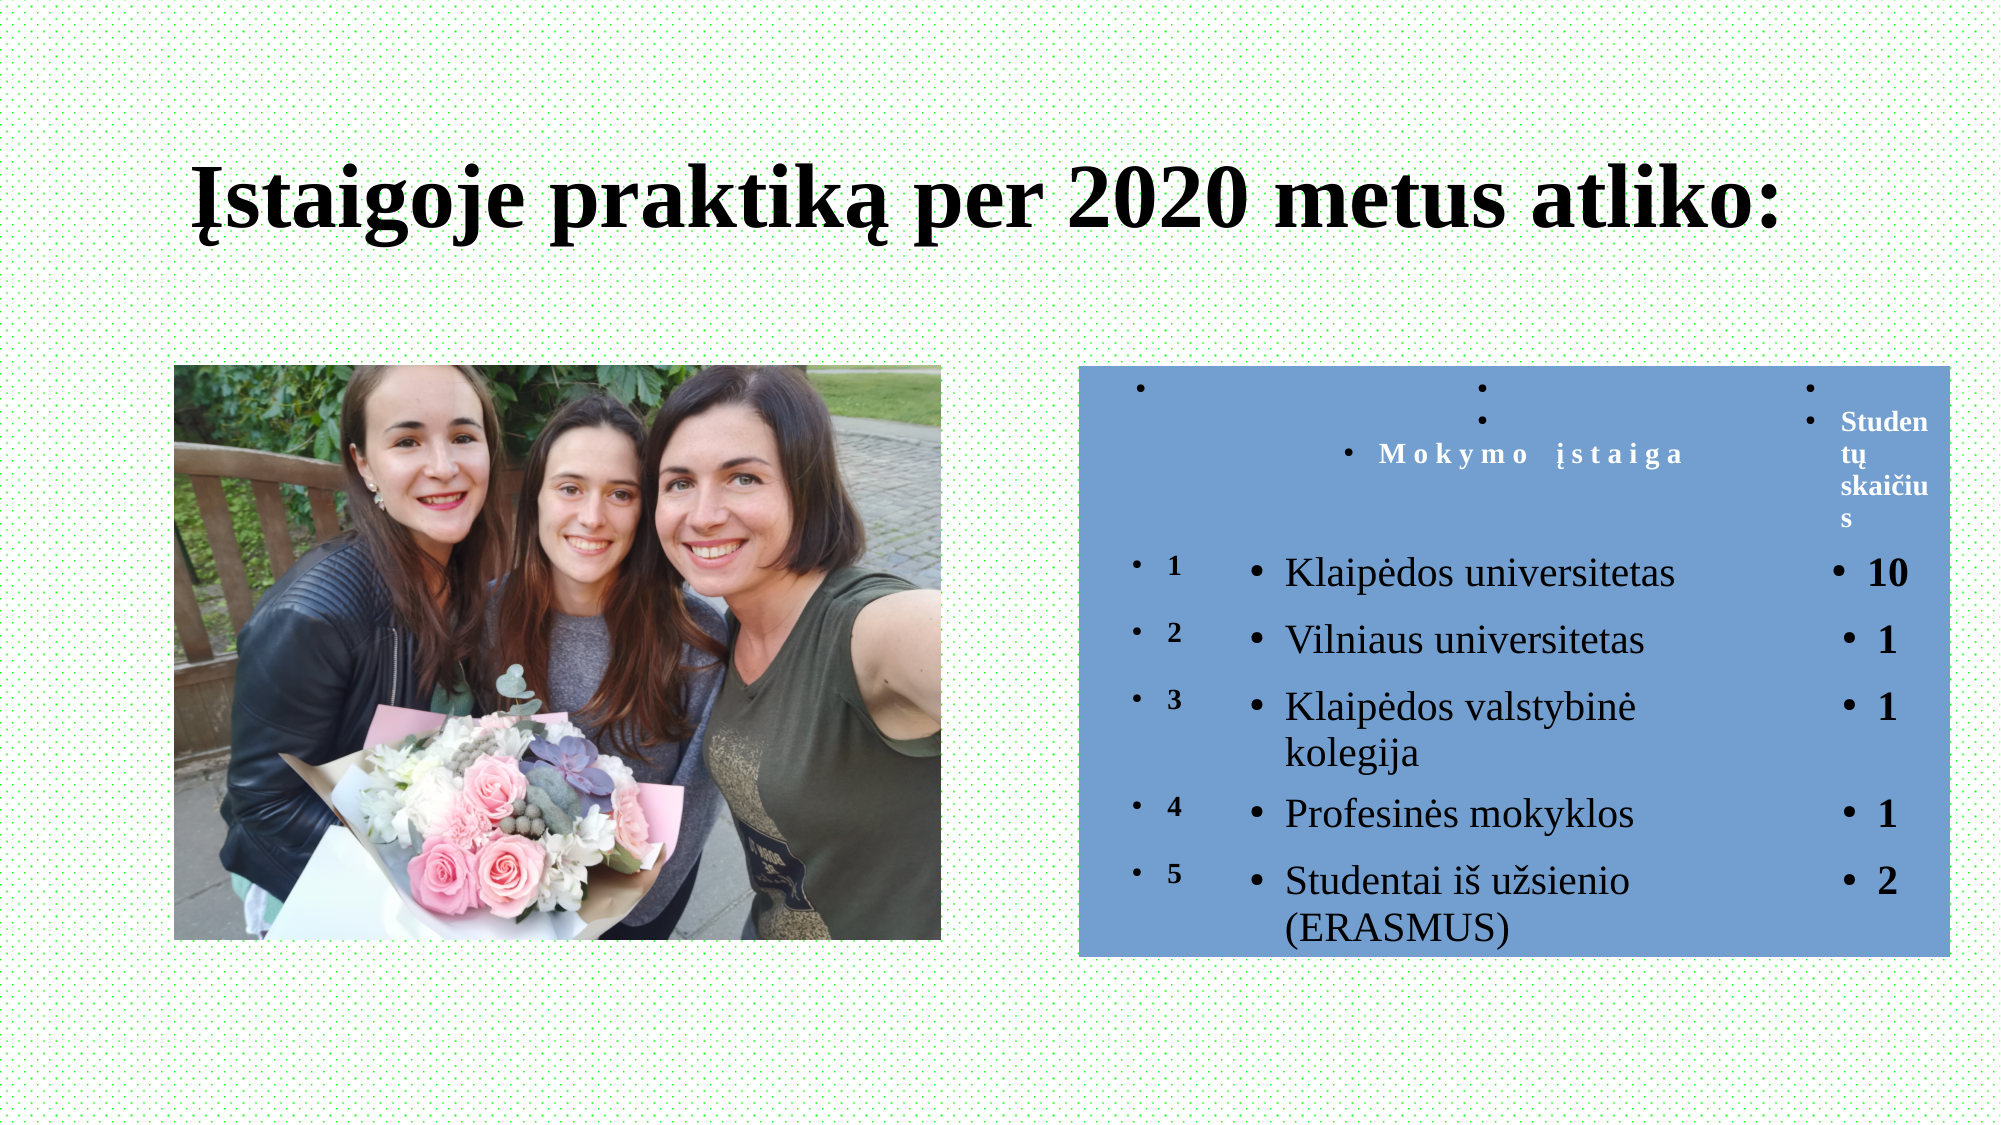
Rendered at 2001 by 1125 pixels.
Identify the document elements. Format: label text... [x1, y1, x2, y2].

table_cell Studentai iš užsienio (ERASMUS) [1235, 850, 1791, 957]
table_header Studentų skaičius [1791, 366, 1950, 542]
title Įstaigoje praktiką per 2020 metus atliko: [174, 105, 1825, 331]
table_cell Klaipėdos valstybinė kolegija [1235, 676, 1791, 783]
table_cell 1 [1791, 783, 1950, 850]
table_cell 3 [1079, 676, 1235, 783]
table_cell Vilniaus universitetas [1235, 609, 1791, 676]
table_cell 10 [1791, 542, 1950, 609]
table_cell Profesinės mokyklos [1235, 783, 1791, 850]
table_cell 2 [1791, 850, 1950, 957]
picture [174, 365, 941, 940]
table_cell 4 [1079, 783, 1235, 850]
table_cell 1 [1791, 609, 1950, 676]
table_cell 5 [1079, 850, 1235, 957]
table_cell 1 [1791, 676, 1950, 783]
table_cell 2 [1079, 609, 1235, 676]
table_cell 1 [1079, 542, 1235, 609]
table_header M o k y m o į s t a i g a [1235, 366, 1791, 542]
table_header [1079, 366, 1235, 542]
table_cell Klaipėdos universitetas [1235, 542, 1791, 609]
